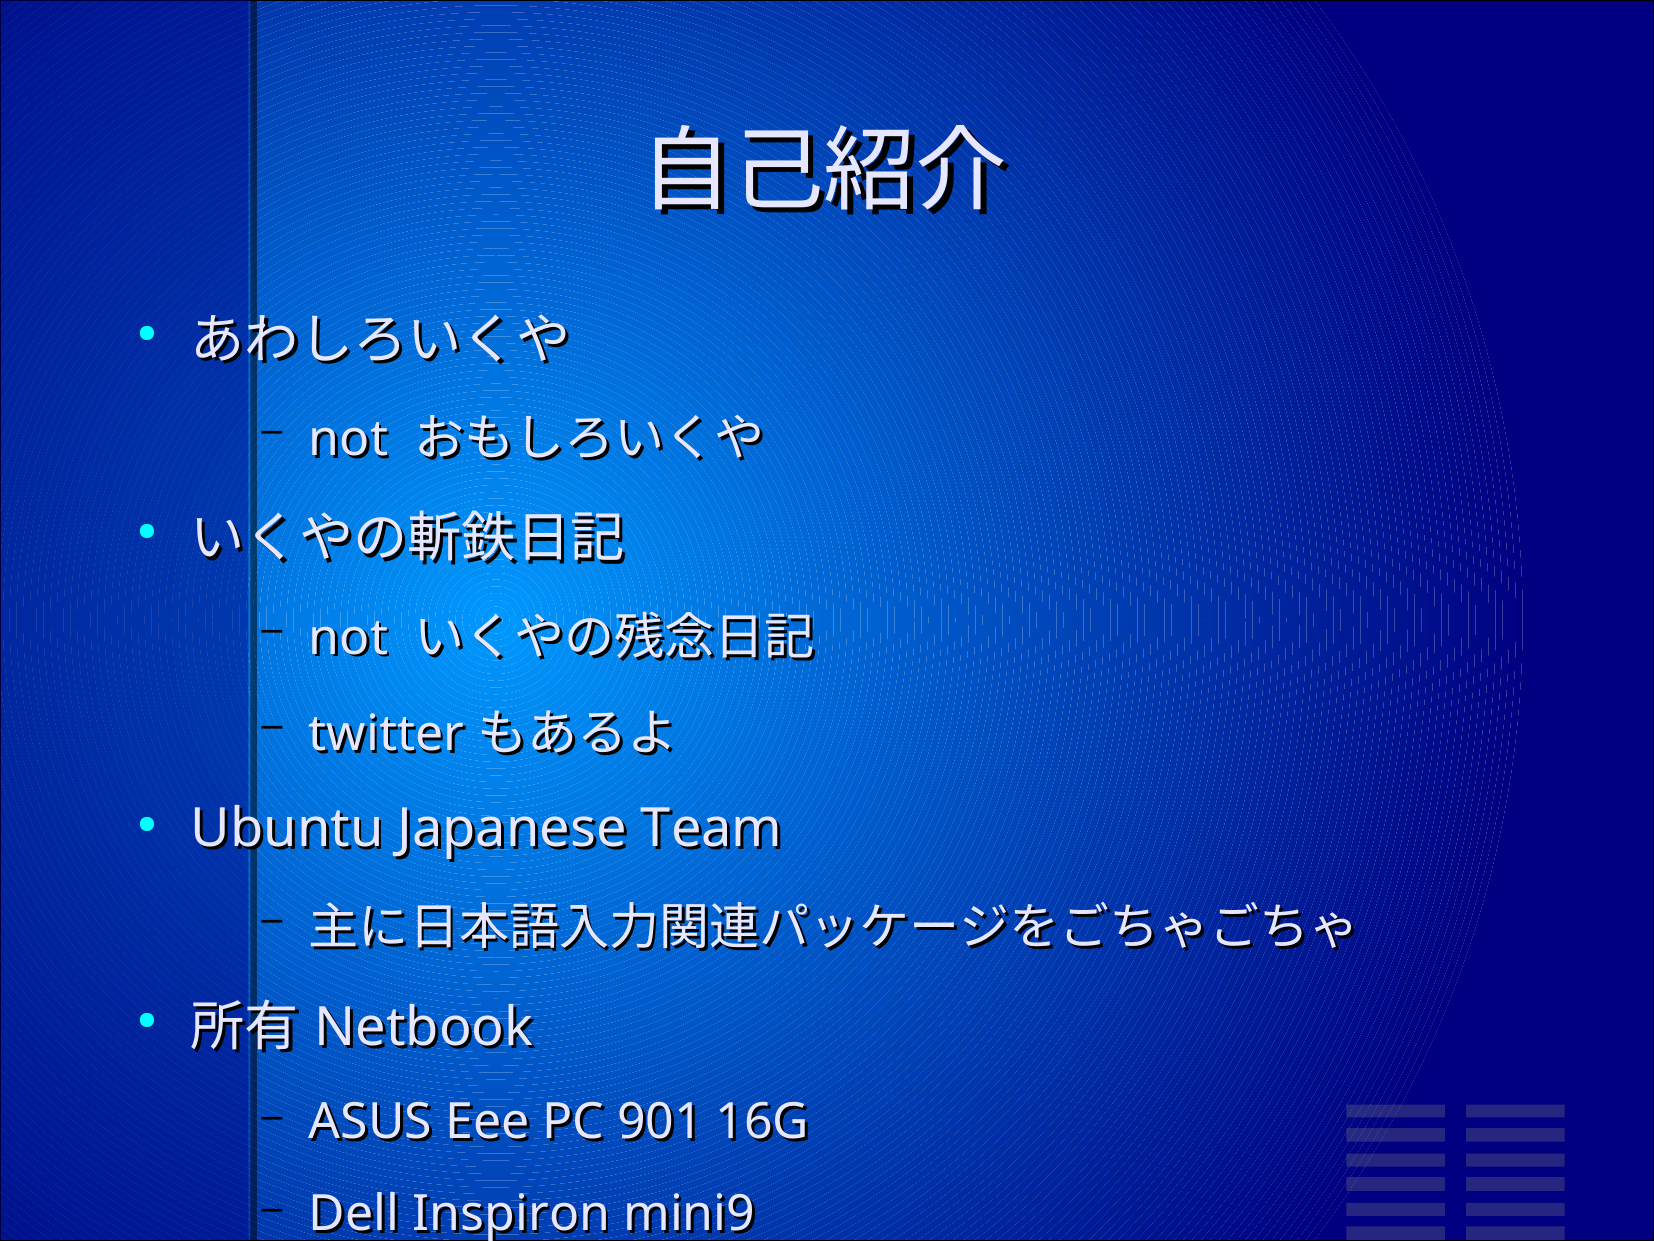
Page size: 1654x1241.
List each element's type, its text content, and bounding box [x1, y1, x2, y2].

list あわしろいくや not おもしろいくや いくやの斬鉄日記 not いくやの残念日記 twitterもあるよ Ubuntu Japanese Team 主に日本語入力関連パッケージをごちゃごちゃ 所有Netbook ASUS Eee PC 901 16G Dell Inspiron mini9 [119, 295, 1533, 1164]
title 自己紹介 [118, 58, 1531, 266]
